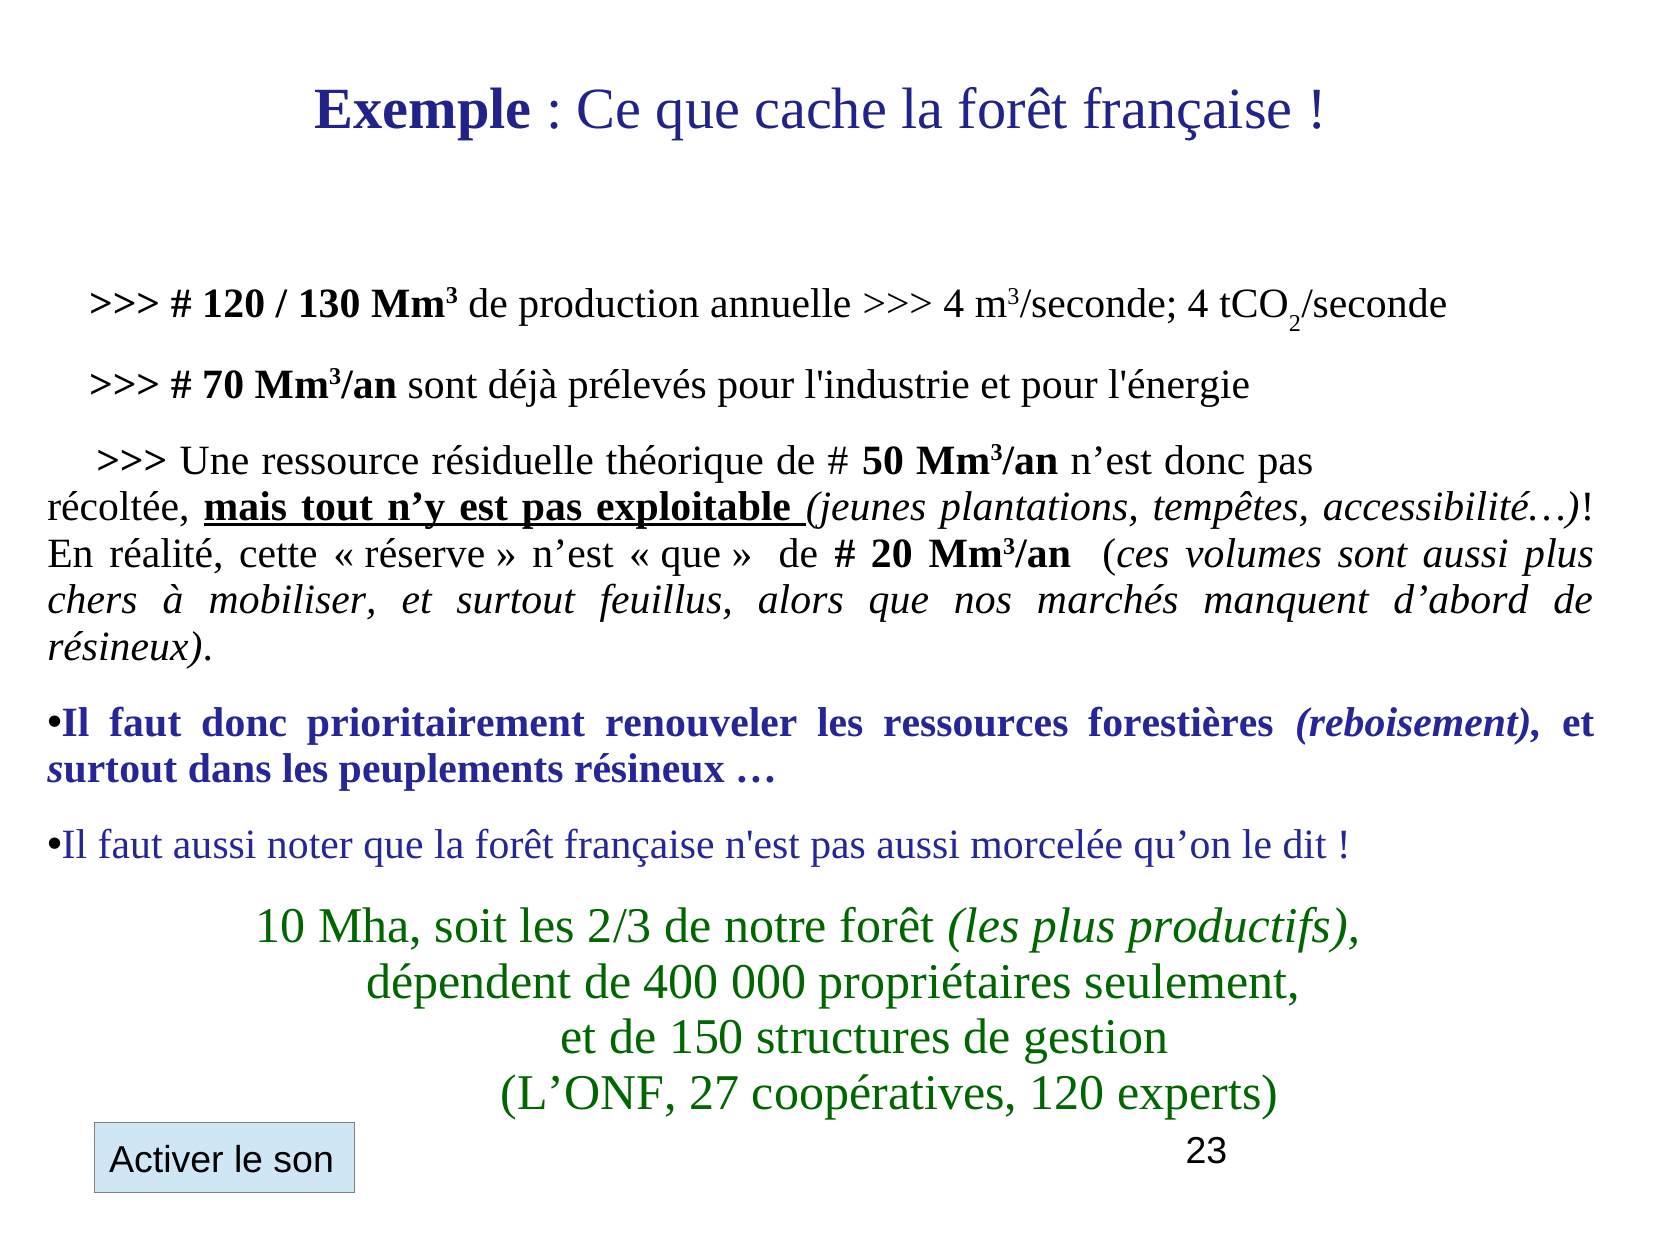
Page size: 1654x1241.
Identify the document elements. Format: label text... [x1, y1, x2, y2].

text_box Exemple : Ce que cache la forêt française ! >>> # 120 / 130 Mm3 de production annuelle >>> 4 m3/seconde; 4 tCO2/seconde >>> # 70 Mm3/an sont déjà prélevés pour l'industrie et pour l'énergie >>> Une ressource résiduelle théorique de # 50 Mm3/an n’est donc pas récoltée, mais tout n’y est pas exploitable (jeunes plantations, tempêtes, accessibilité…)! En réalité, cette « réserve » n’est « que » de # 20 Mm3/an (ces volumes sont aussi plus chers à mobiliser, et surtout feuillus, alors que nos marchés manquent d’abord de résineux). Il faut donc prioritairement renouveler les ressources forestières (reboisement), et surtout dans les peuplements résineux … Il faut aussi noter que la forêt française n'est pas aussi morcelée qu’on le dit ! 10 Mha, soit les 2/3 de notre forêt (les plus productifs), dépendent de 400 000 propriétaires seulement, et de 150 structures de gestion (L’ONF, 27 coopératives, 120 experts) [47, 0, 1595, 1241]
text_box Activer le son [94, 1122, 355, 1193]
